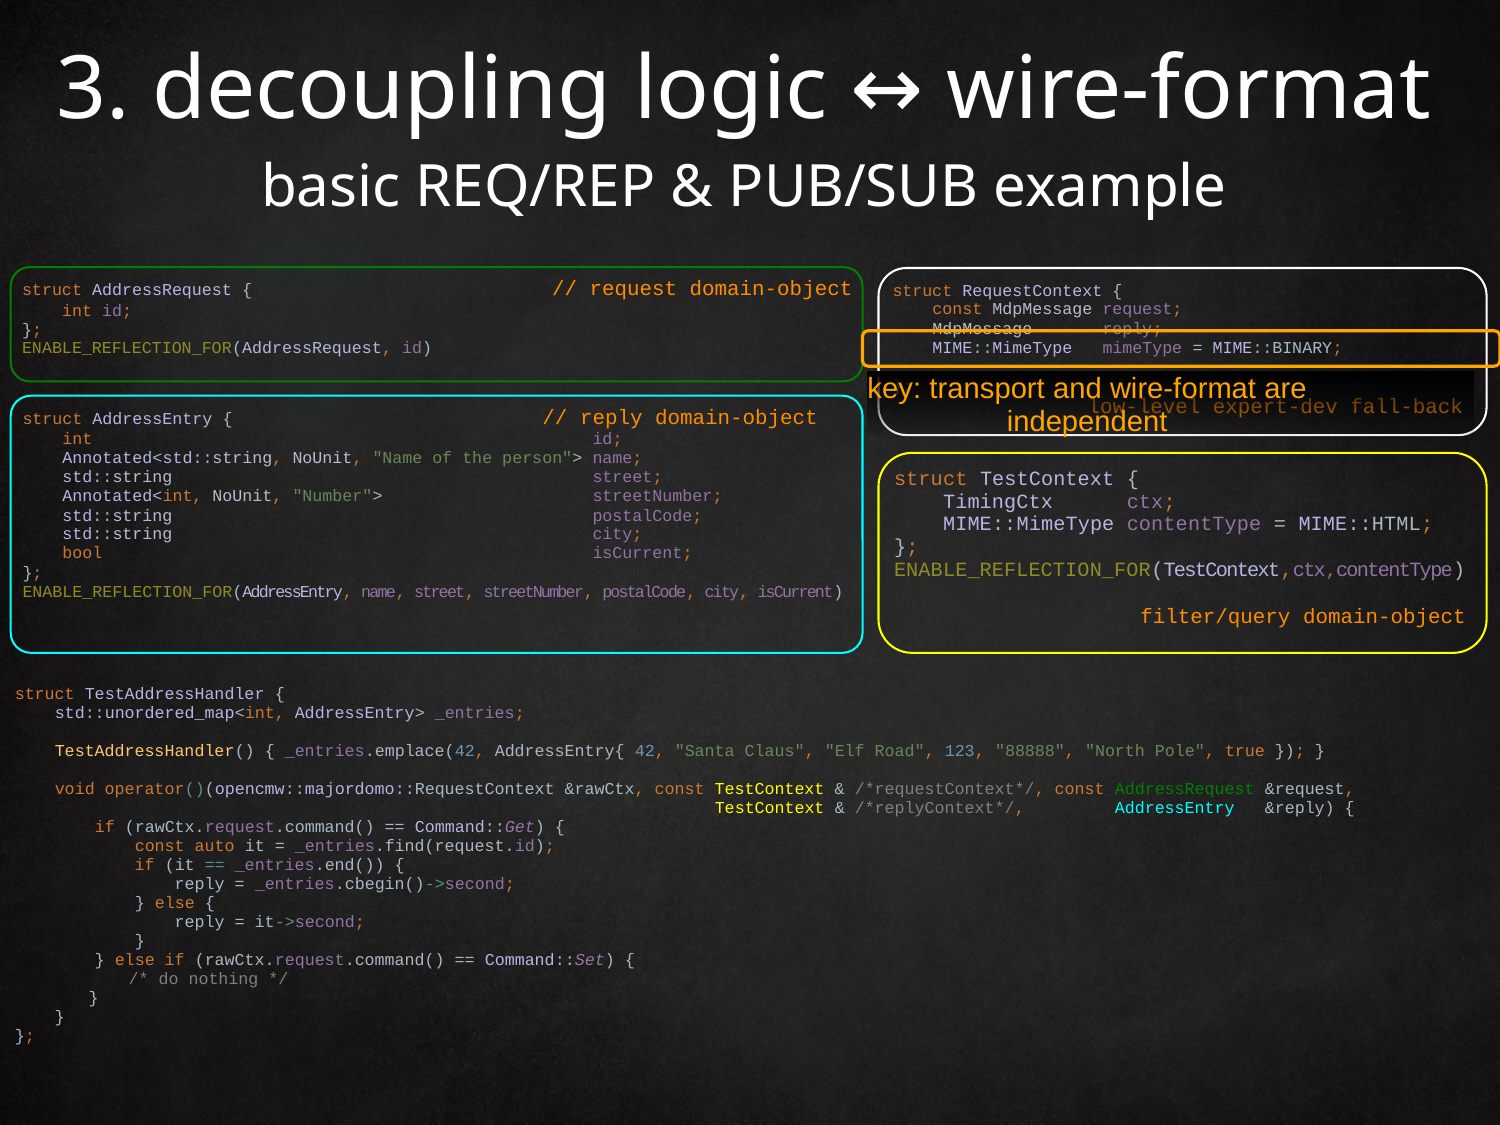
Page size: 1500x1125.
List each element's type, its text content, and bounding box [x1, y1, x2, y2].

text_box struct RequestContext { const MdpMessage request; MdpMessage reply; MIME::MimeType mimeType = MIME::BINARY; }; low-level expert-dev fall-back [878, 267, 1487, 329]
picture [0, 0, 1500, 259]
text_box struct AddressEntry { // reply domain-object int id; Annotated<std::string, NoUnit, "Name of the person"> name; std::string street; Annotated<int, NoUnit, "Number"> streetNumber; std::string postalCode; std::string city; bool isCurrent; }; ENABLE_REFLECTION_FOR(AddressEntry, name, street, streetNumber, postalCode, city, isCurrent) [10, 395, 863, 653]
text_box struct RequestContext { const MdpMessage request; MdpMessage reply; MIME::MimeType mimeType = MIME::BINARY; }; low-level expert-dev fall-back [878, 368, 1487, 431]
text_box struct AddressRequest { // request domain-object int id; }; ENABLE_REFLECTION_FOR(AddressRequest, id) [10, 267, 863, 382]
title 3. decoupling logic ↔ wire-format basic REQ/REP & PUB/SUB example [35, 22, 1453, 226]
text_box key: transport and wire-format are independent [867, 371, 1474, 438]
text_box struct TestAddressHandler { std::unordered_map<int, AddressEntry> _entries; TestAddressHandler() { _entries.emplace(42, AddressEntry{ 42, "Santa Claus", "Elf Road", 123, "88888", "North Pole", true }); } void operator()(opencmw::majordomo::RequestContext &rawCtx, const TestContext & /*requestContext*/, const AddressRequest &request, TestContext & /*replyContext*/, AddressEntry &reply) { if (rawCtx.request.command() == Command::Get) { const auto it = _entries.find(request.id); if (it == _entries.end()) { reply = _entries.cbegin()->second; } else { reply = it->second; } } else if (rawCtx.request.command() == Command::Set) { /* do nothing */ } } }; [0, 259, 1500, 1125]
text_box struct TestContext { TimingCtx ctx; MIME::MimeType contentType = MIME::HTML; }; ENABLE_REFLECTION_FOR(TestContext,ctx,contentType) filter/query domain-object [878, 452, 1487, 653]
text_box struct RequestContext { const MdpMessage request; MdpMessage reply; MIME::MimeType mimeType = MIME::BINARY; }; low-level expert-dev fall-back [878, 333, 1487, 364]
